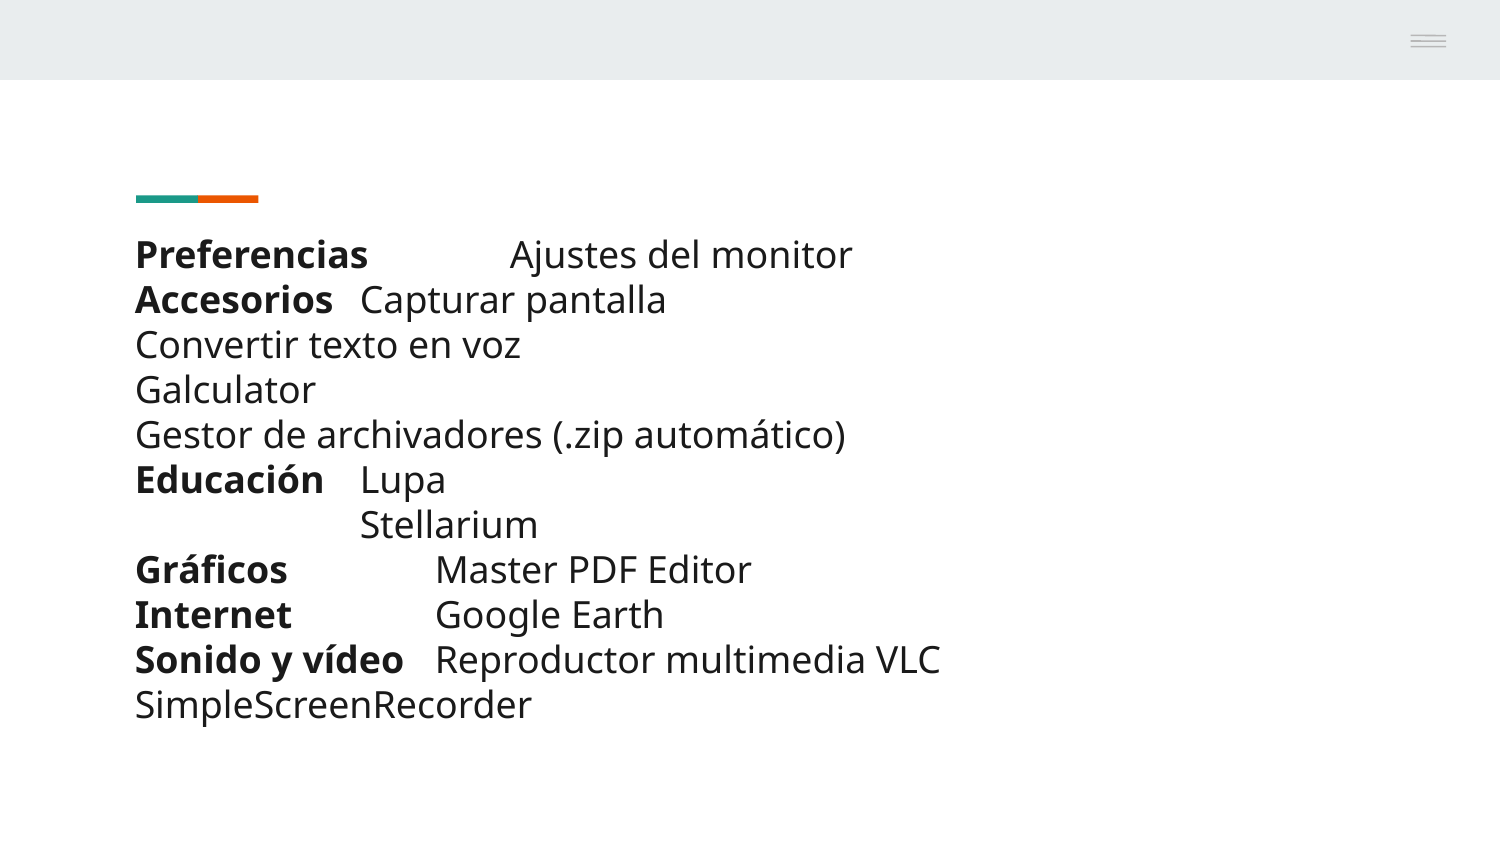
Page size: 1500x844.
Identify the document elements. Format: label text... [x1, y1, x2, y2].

title Preferencias Ajustes del monitor Accesorios Capturar pantalla Convertir texto en voz Galculator Gestor de archivadores (.zip automático) Educación Lupa Stellarium Gráficos Master PDF Editor Internet Google Earth Sonido y vídeo Reproductor multimedia VLC SimpleScreenRecorder [119, 216, 1421, 743]
